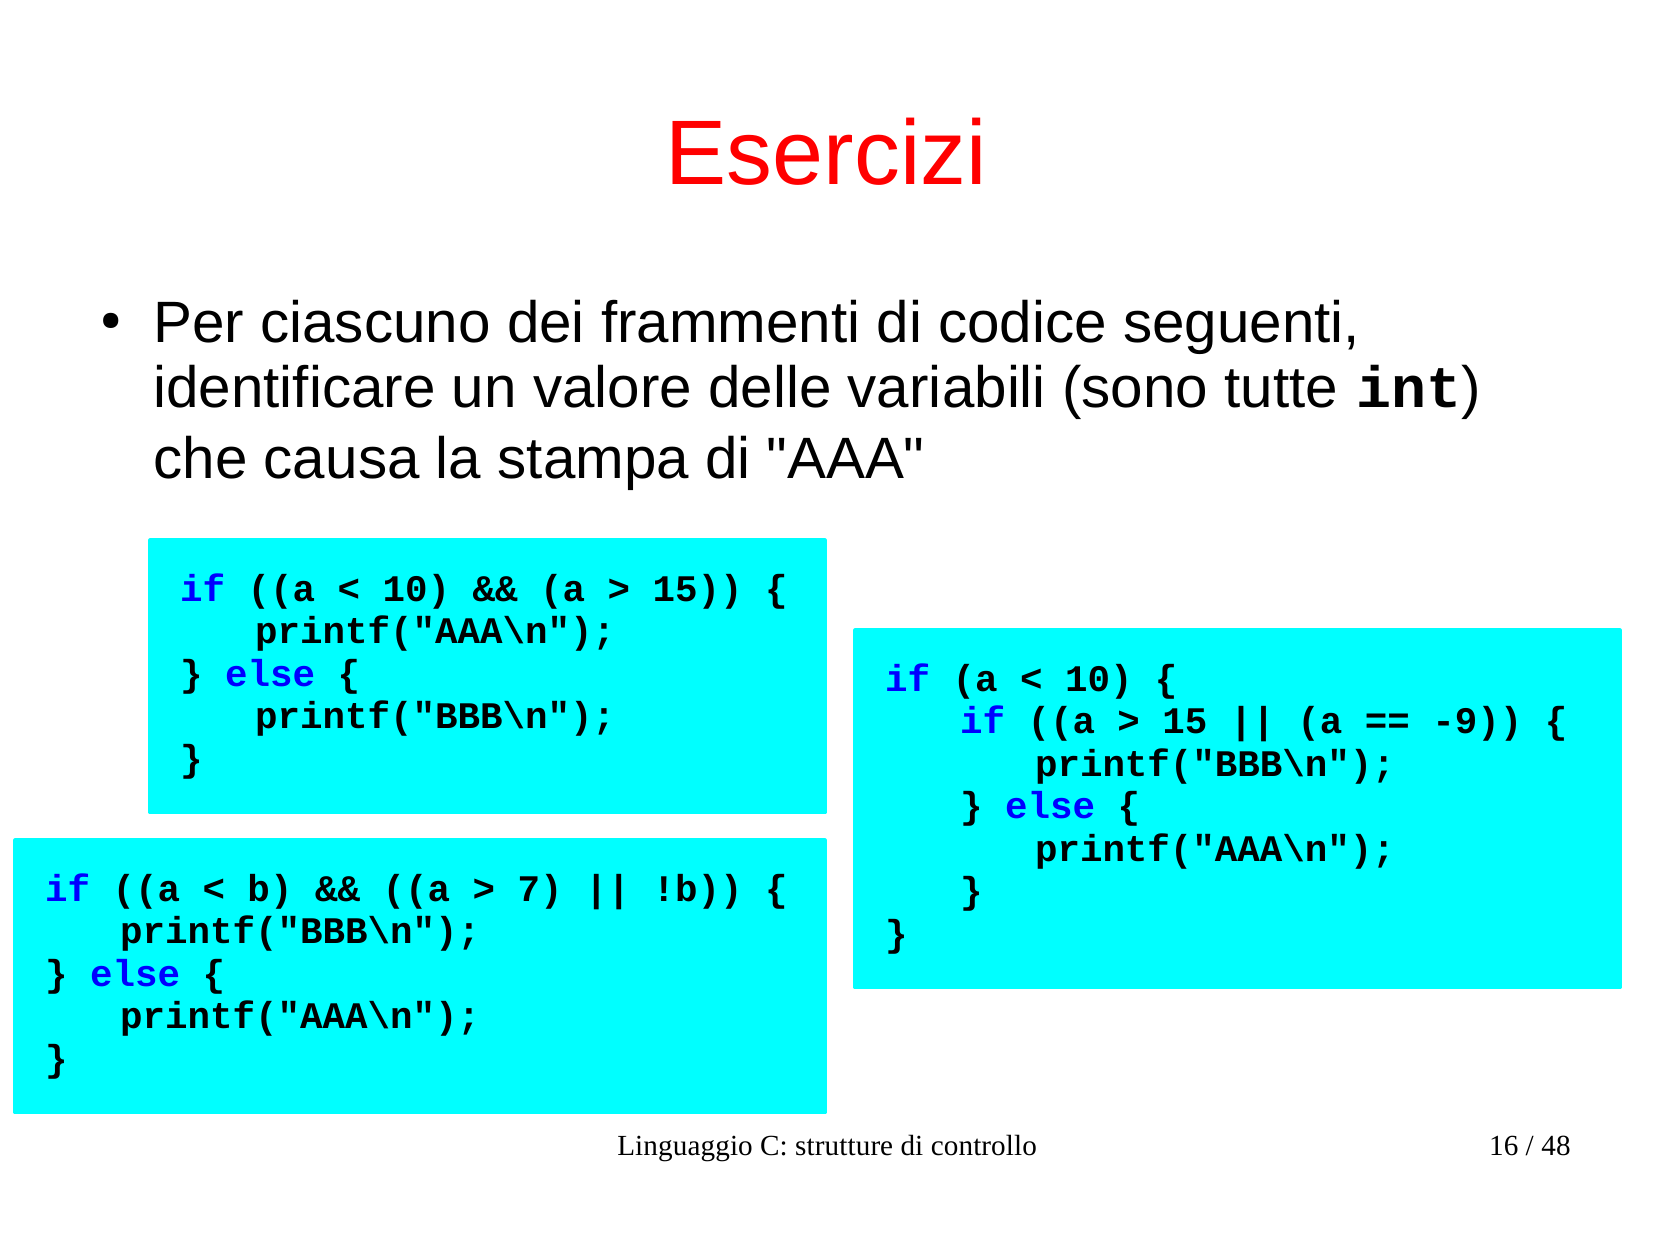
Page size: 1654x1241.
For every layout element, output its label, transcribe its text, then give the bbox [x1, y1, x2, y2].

title Esercizi [82, 49, 1571, 257]
list Per ciascuno dei frammenti di codice seguenti, identificare un valore delle variabili (sono tutte int) che causa la stampa di "AAA" [82, 290, 1571, 1109]
text_box if (a < 10) { if ((a > 15 || (a == -9)) { printf("BBB\n"); } else { printf("AAA\n"); } } [855, 630, 1621, 988]
text_box if ((a < 10) && (a > 15)) { printf("AAA\n"); } else { printf("BBB\n"); } [150, 540, 826, 813]
text_box if ((a < b) && ((a > 7) || !b)) { printf("BBB\n"); } else { printf("AAA\n"); } [15, 840, 826, 1113]
